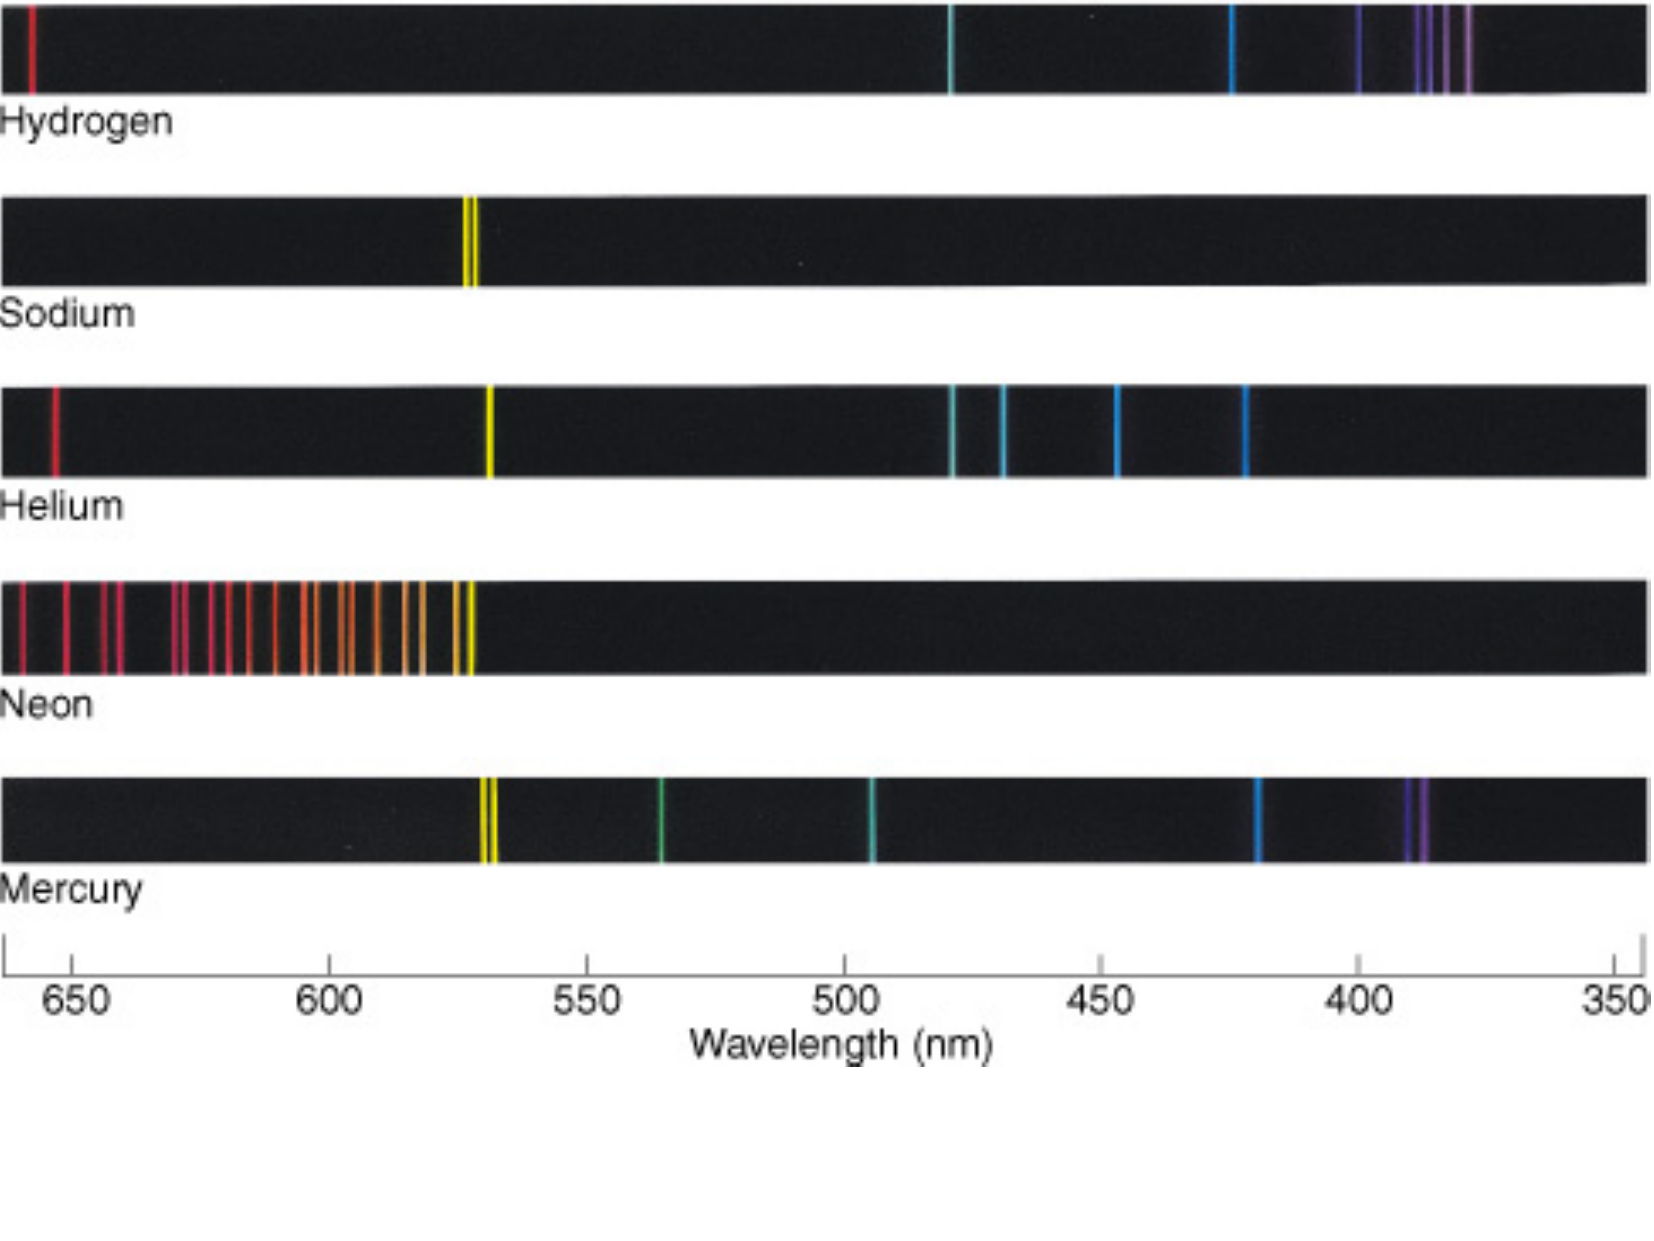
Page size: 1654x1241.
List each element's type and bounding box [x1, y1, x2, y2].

picture [0, 0, 1651, 1067]
